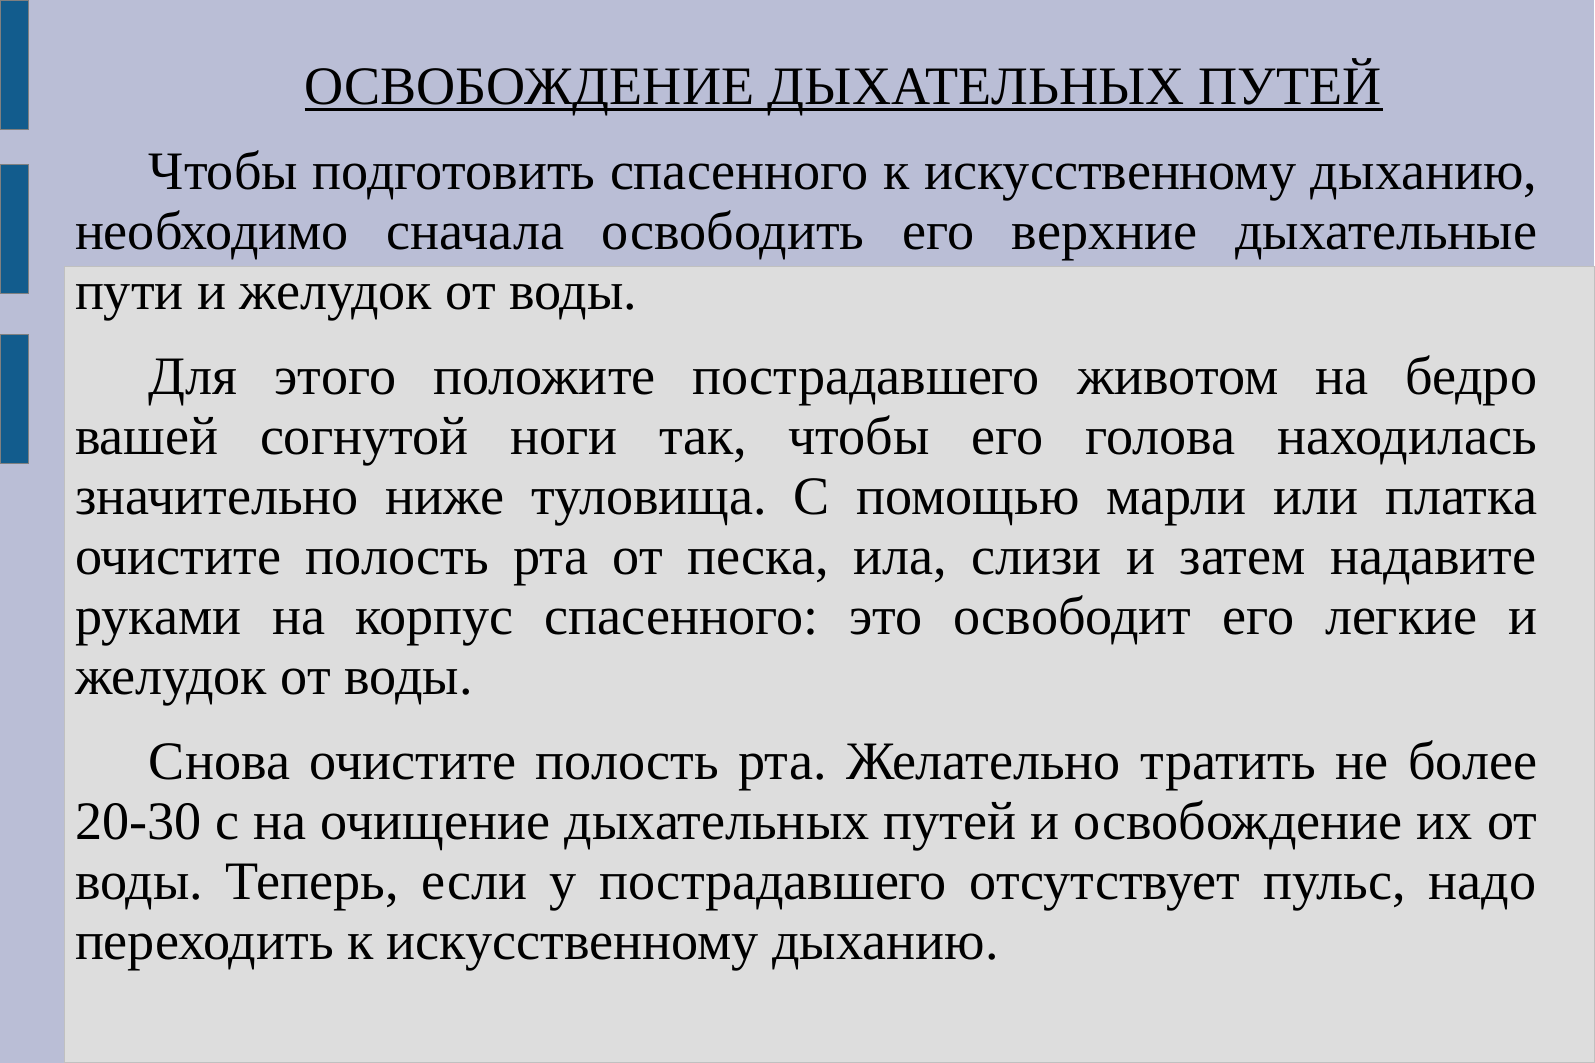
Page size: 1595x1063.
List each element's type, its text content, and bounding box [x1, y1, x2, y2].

text_box ОСВОБОЖДЕНИЕ ДЫХАТЕЛЬНЫХ ПУТЕЙ Чтобы подготовить спасенного к искусственному дыханию, необходимо сначала освободить его верхние дыхательные пути и желудок от воды. Для этого положите пострадавшего животом на бедро вашей согнутой ноги так, чтобы его голова находилась значительно ниже туловища. С помощью марли или платка очистите полость рта от песка, ила, слизи и затем надавите руками на корпус спасенного: это освободит его легкие и желудок от воды. Снова очистите полость рта. Желательно тратить не более 20-30 с на очищение дыхательных путей и освобождение их от воды. Теперь, если у пострадавшего отсутствует пульс, надо переходить к искусственному дыханию. [60, 49, 1554, 1041]
